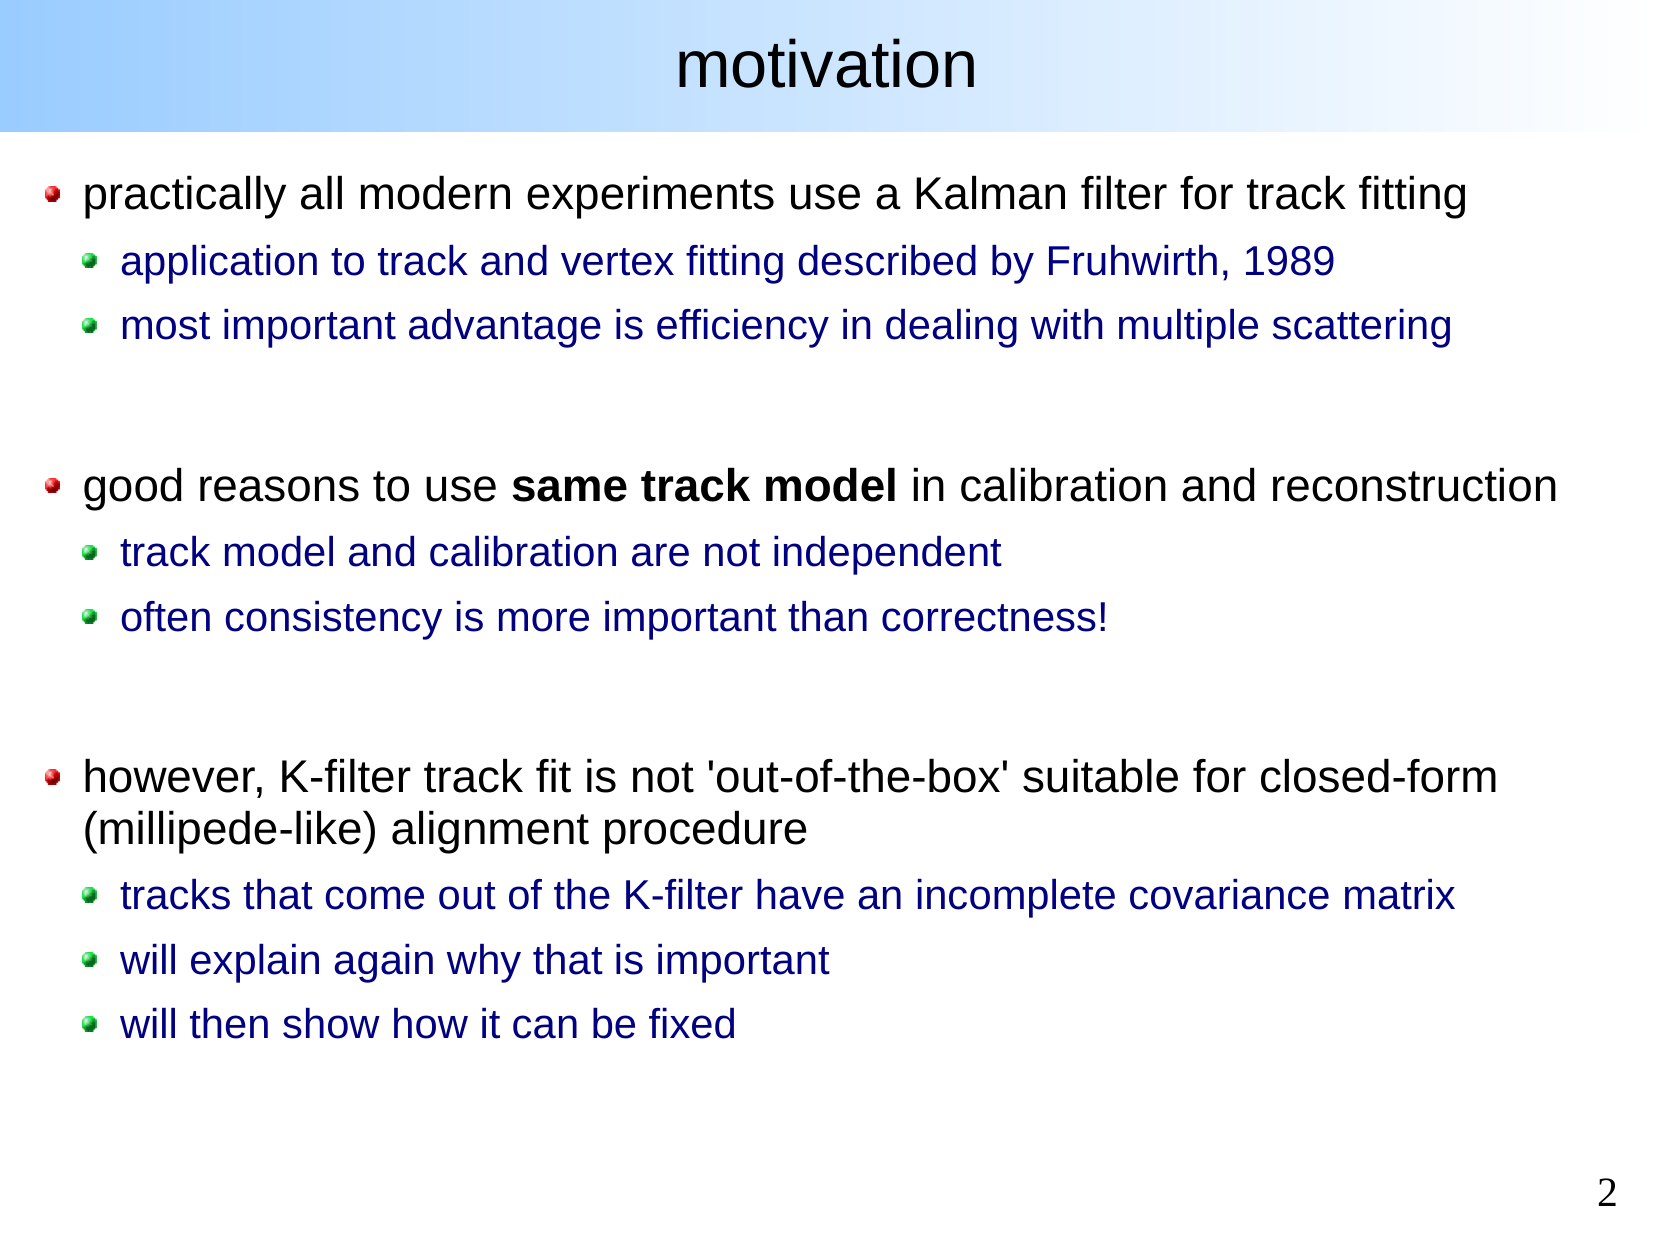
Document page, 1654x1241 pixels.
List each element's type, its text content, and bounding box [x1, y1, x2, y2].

title motivation [82, 19, 1571, 108]
list practically all modern experiments use a Kalman filter for track fitting application to track and vertex fitting described by Fruhwirth, 1989 most important advantage is efficiency in dealing with multiple scattering good reasons to use same track model in calibration and reconstruction track model and calibration are not independent often consistency is more important than correctness! however, K-filter track fit is not 'out-of-the-box' suitable for closed-form (millipede-like) alignment procedure tracks that come out of the K-filter have an incomplete covariance matrix will explain again why that is important will then show how it can be fixed [37, 168, 1613, 1048]
